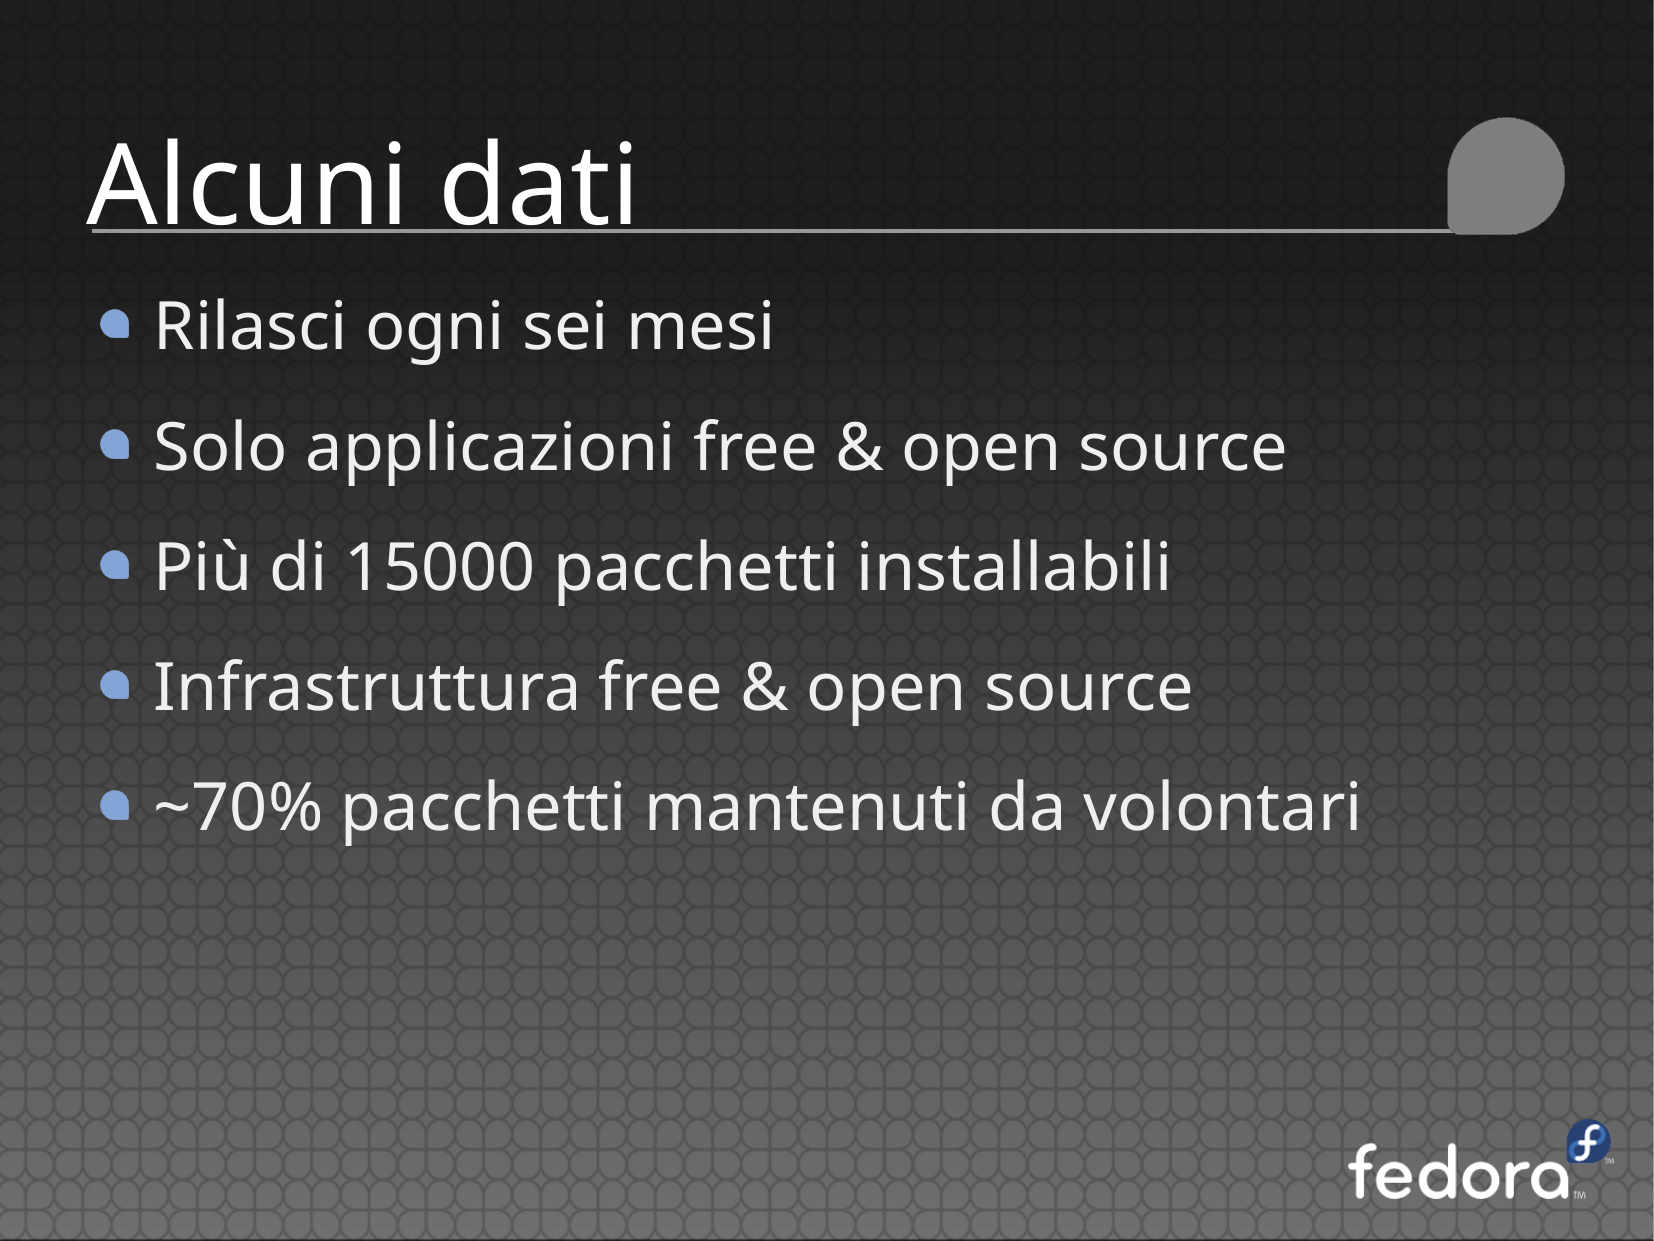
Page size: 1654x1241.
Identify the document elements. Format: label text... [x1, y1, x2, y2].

title Alcuni dati [86, 112, 1576, 249]
picture [0, 0, 1654, 1241]
list Rilasci ogni sei mesi Solo applicazioni free & open source Più di 15000 pacchetti installabili Infrastruttura free & open source ~70% pacchetti mantenuti da volontari [82, 278, 1571, 1097]
